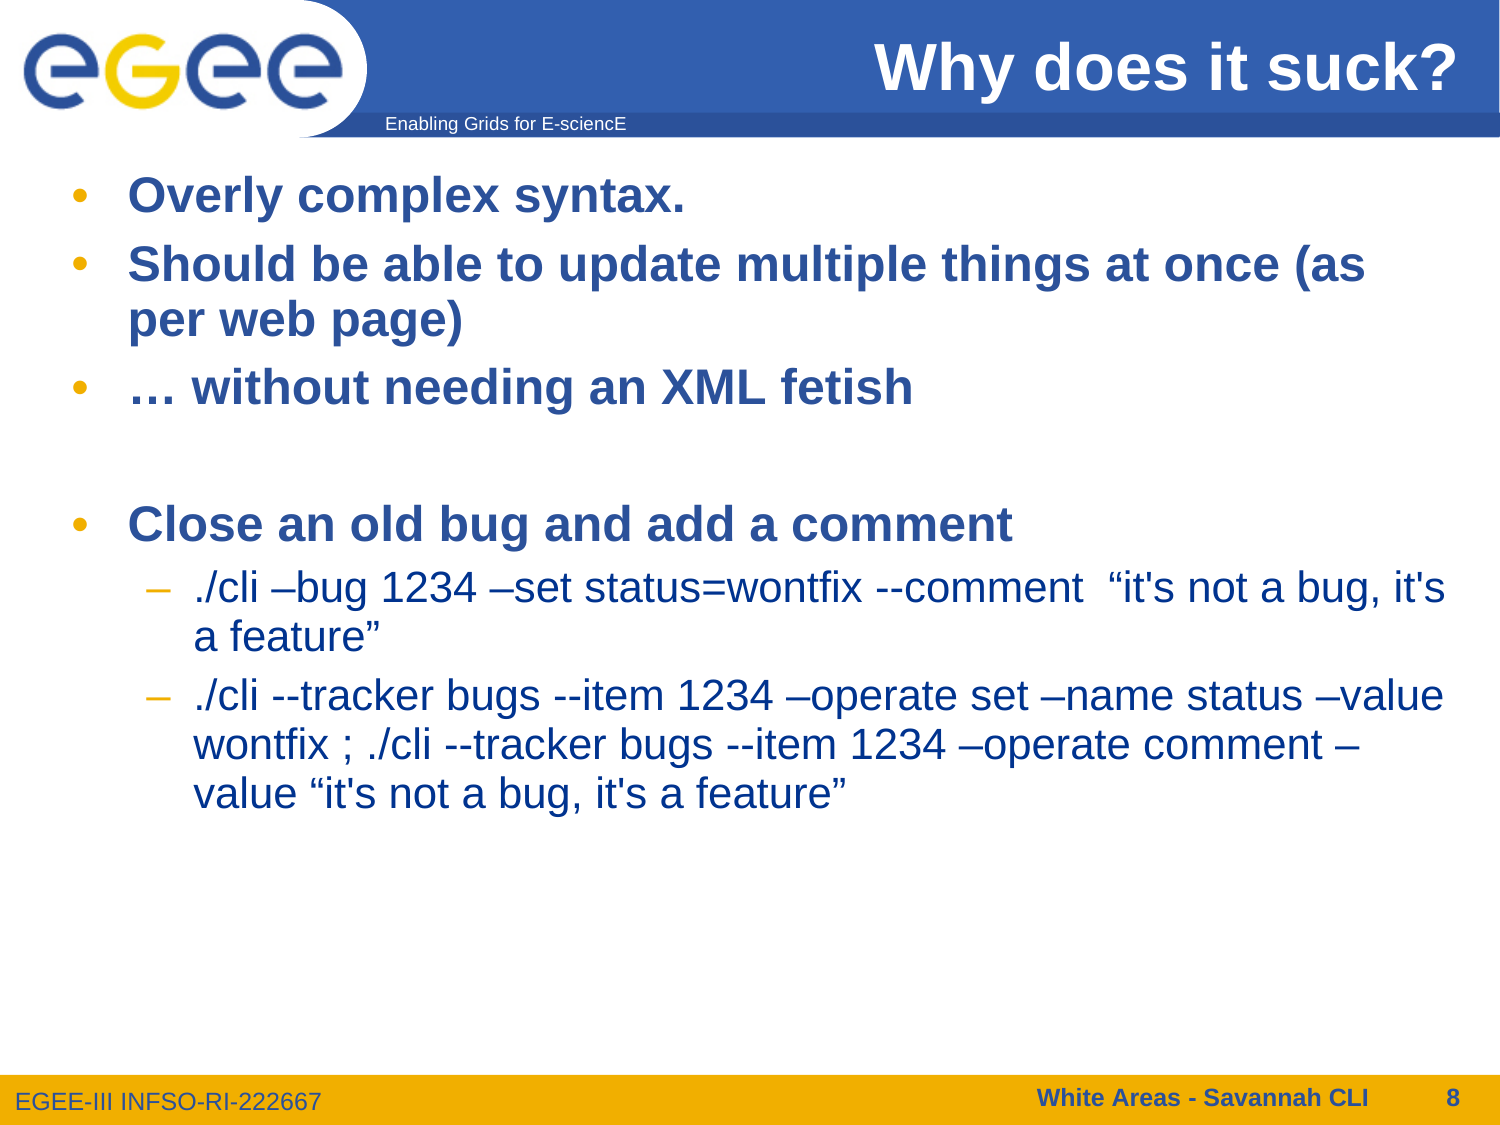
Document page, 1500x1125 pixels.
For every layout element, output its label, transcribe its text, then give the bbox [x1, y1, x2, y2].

title Why does it suck? [369, 10, 1475, 124]
list Overly complex syntax. Should be able to update multiple things at once (as per web page) … without needing an XML fetish Close an old bug and add a comment ./cli –bug 1234 –set status=wontfix --comment “it's not a bug, it's a feature” ./cli --tracker bugs --item 1234 –operate set –name status –value wontfix ; ./cli --tracker bugs --item 1234 –operate comment –value “it's not a bug, it's a feature” [56, 159, 1466, 903]
picture [18, 30, 349, 112]
